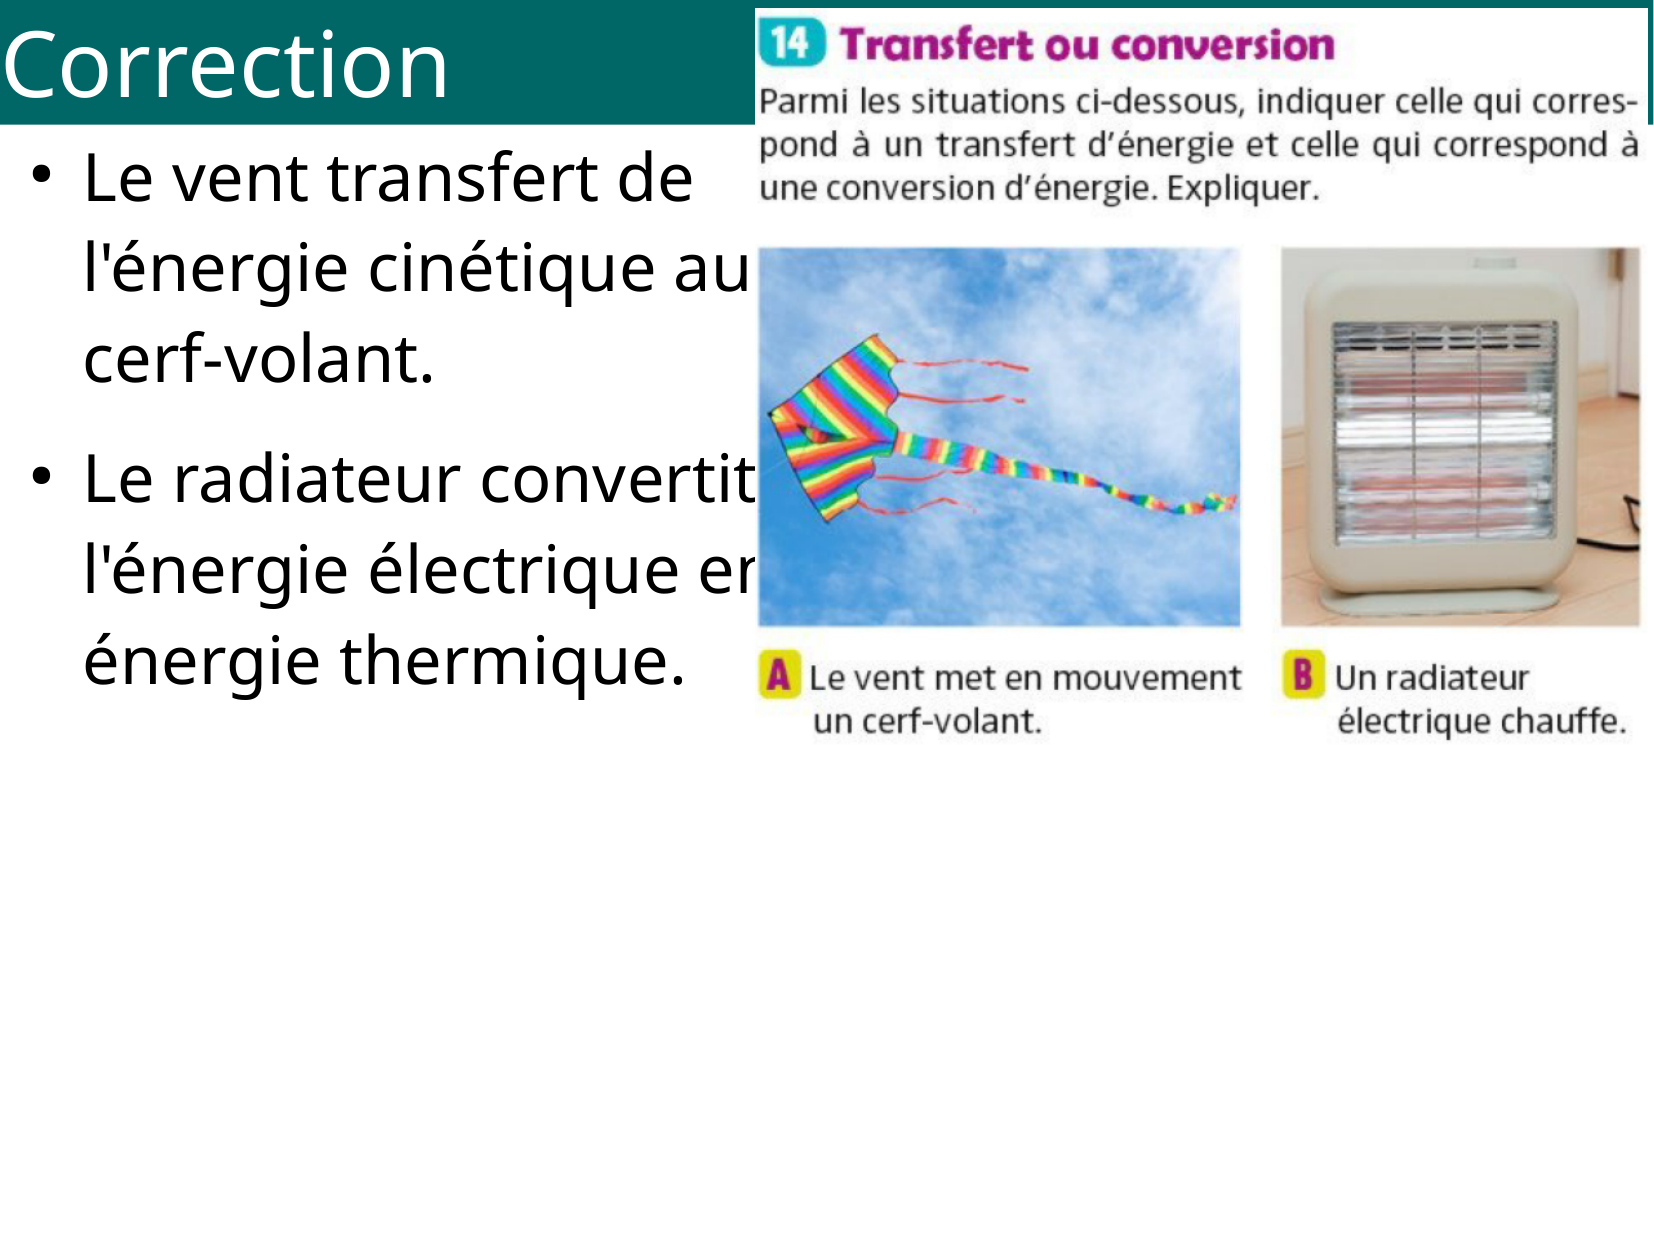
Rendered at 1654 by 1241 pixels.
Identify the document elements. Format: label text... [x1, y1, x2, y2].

picture [755, 8, 1648, 748]
title Correction [0, 8, 755, 116]
list Le vent transfert de l'énergie cinétique au cerf-volant. Le radiateur convertit l'énergie électrique en énergie thermique. [11, 129, 1642, 1229]
title Correction [1648, 8, 1654, 116]
